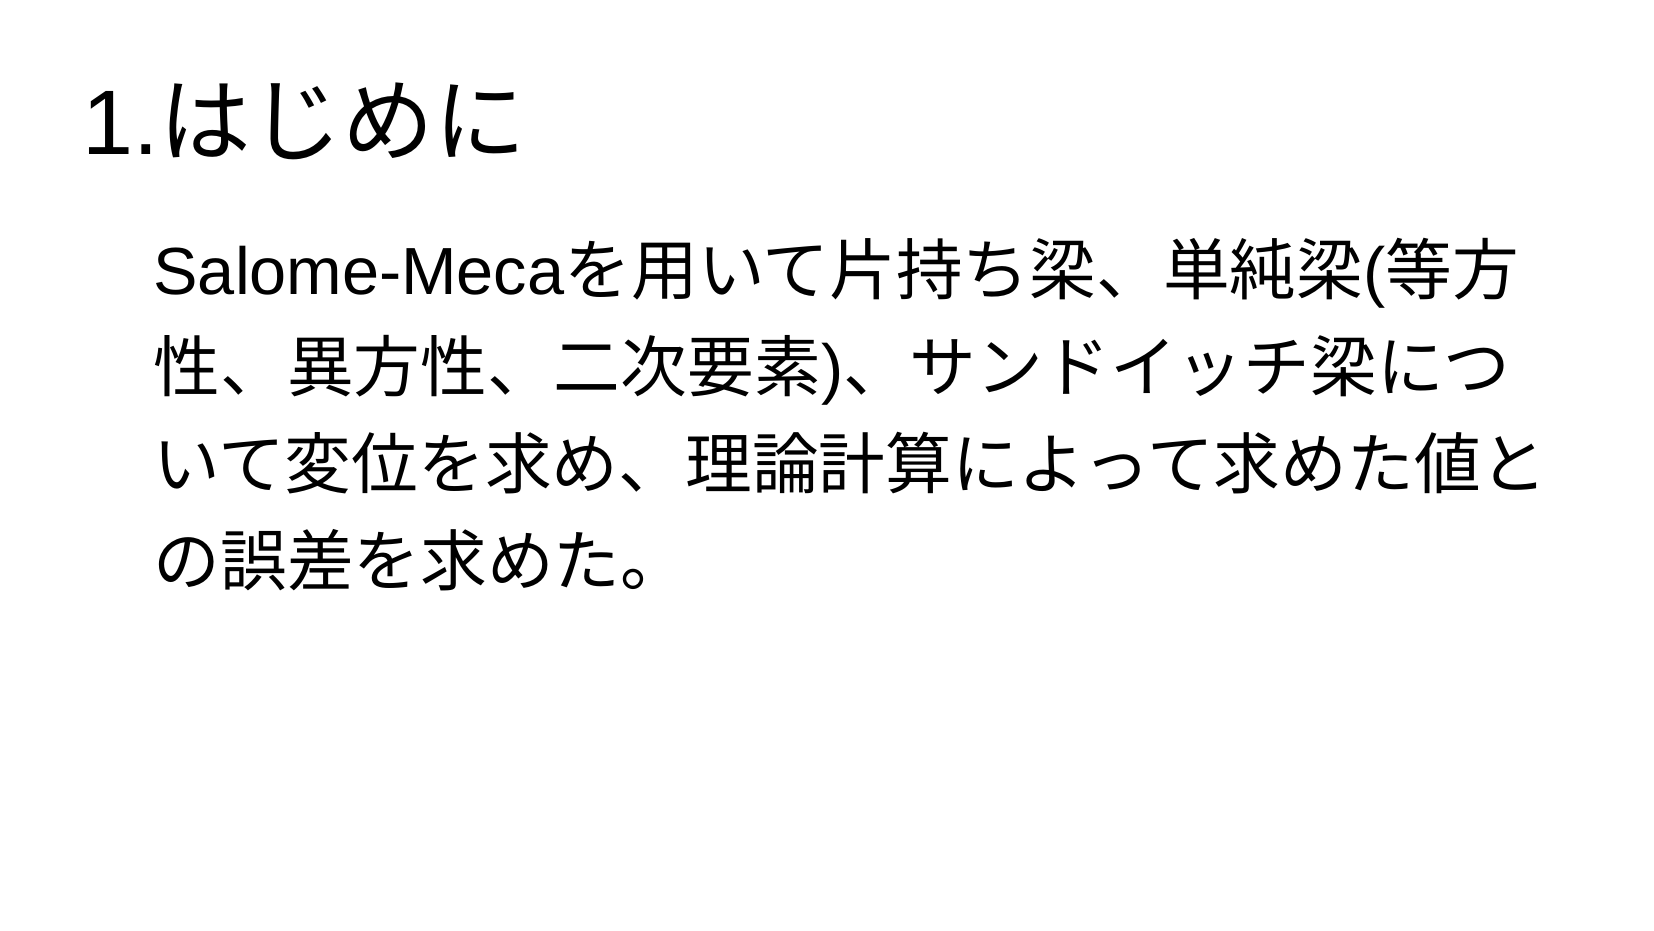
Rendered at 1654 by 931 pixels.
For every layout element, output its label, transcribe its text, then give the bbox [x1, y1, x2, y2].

list Salome-Mecaを用いて片持ち梁、単純梁(等方性、異方性、二次要素)、サンドイッチ梁について変位を求め、理論計算によって求めた値との誤差を求めた。 [82, 217, 1571, 758]
title 1.はじめに [82, 37, 1571, 193]
